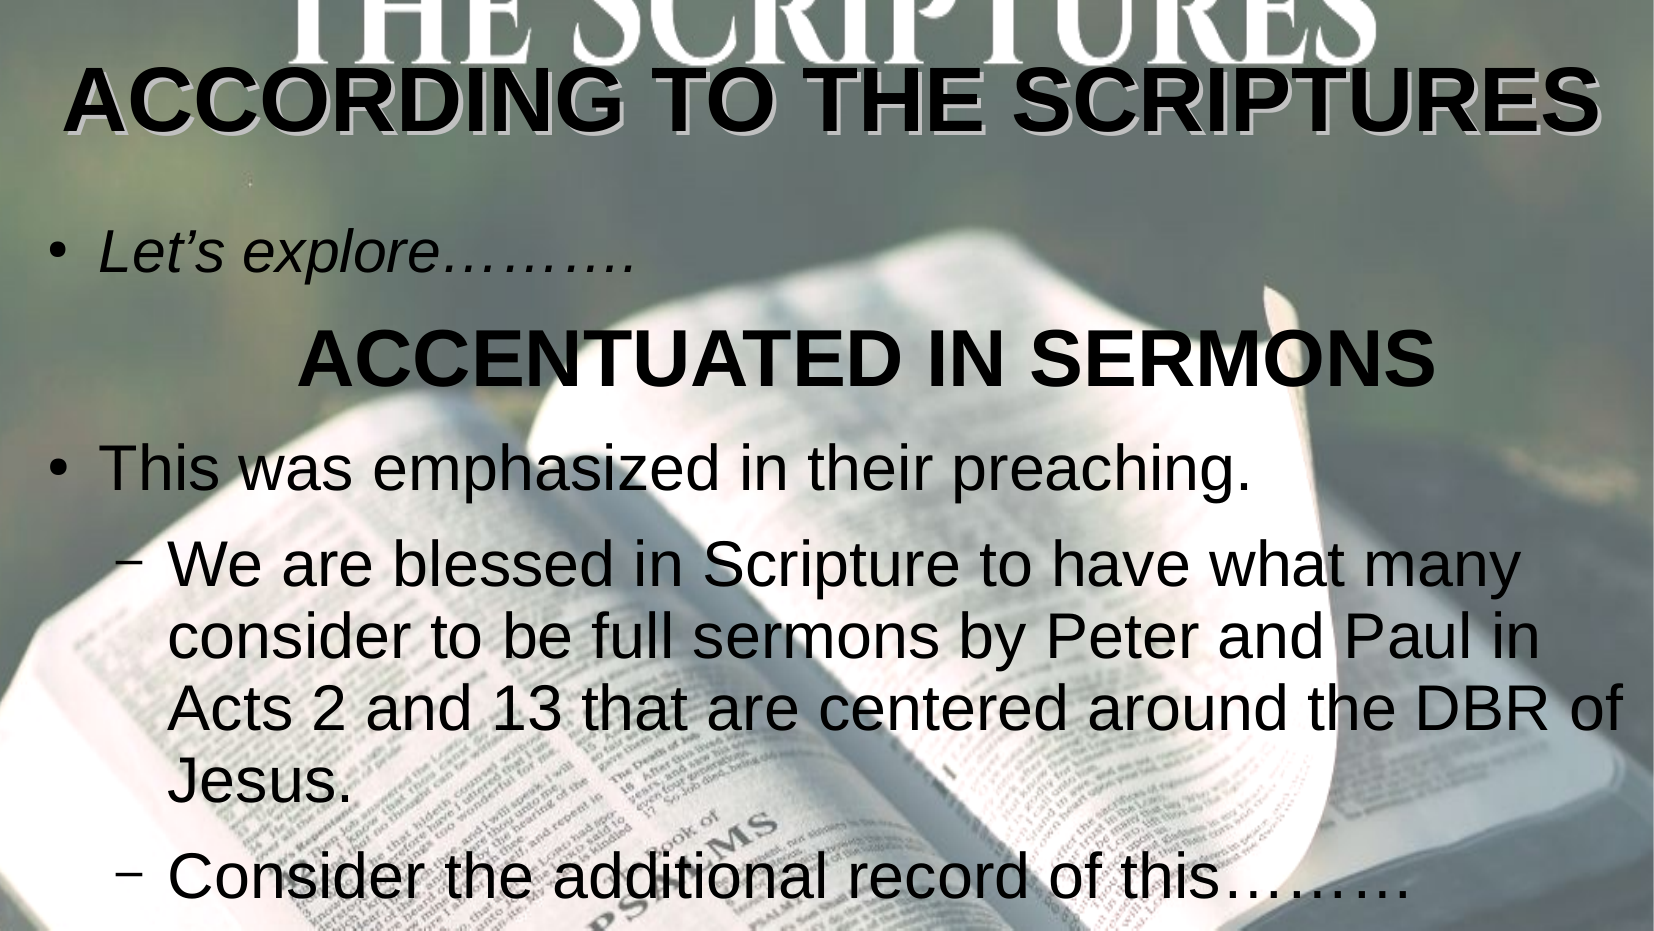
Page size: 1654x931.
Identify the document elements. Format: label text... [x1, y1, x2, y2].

picture [0, 0, 1654, 931]
title ACCORDING TO THE SCRIPTURES [30, 0, 1636, 203]
list Let’s explore………. ACCENTUATED IN SERMONS This was emphasized in their preaching. We are blessed in Scripture to have what many consider to be full sermons by Peter and Paul in Acts 2 and 13 that are centered around the DBR of Jesus. Consider the additional record of this……… [30, 217, 1636, 916]
